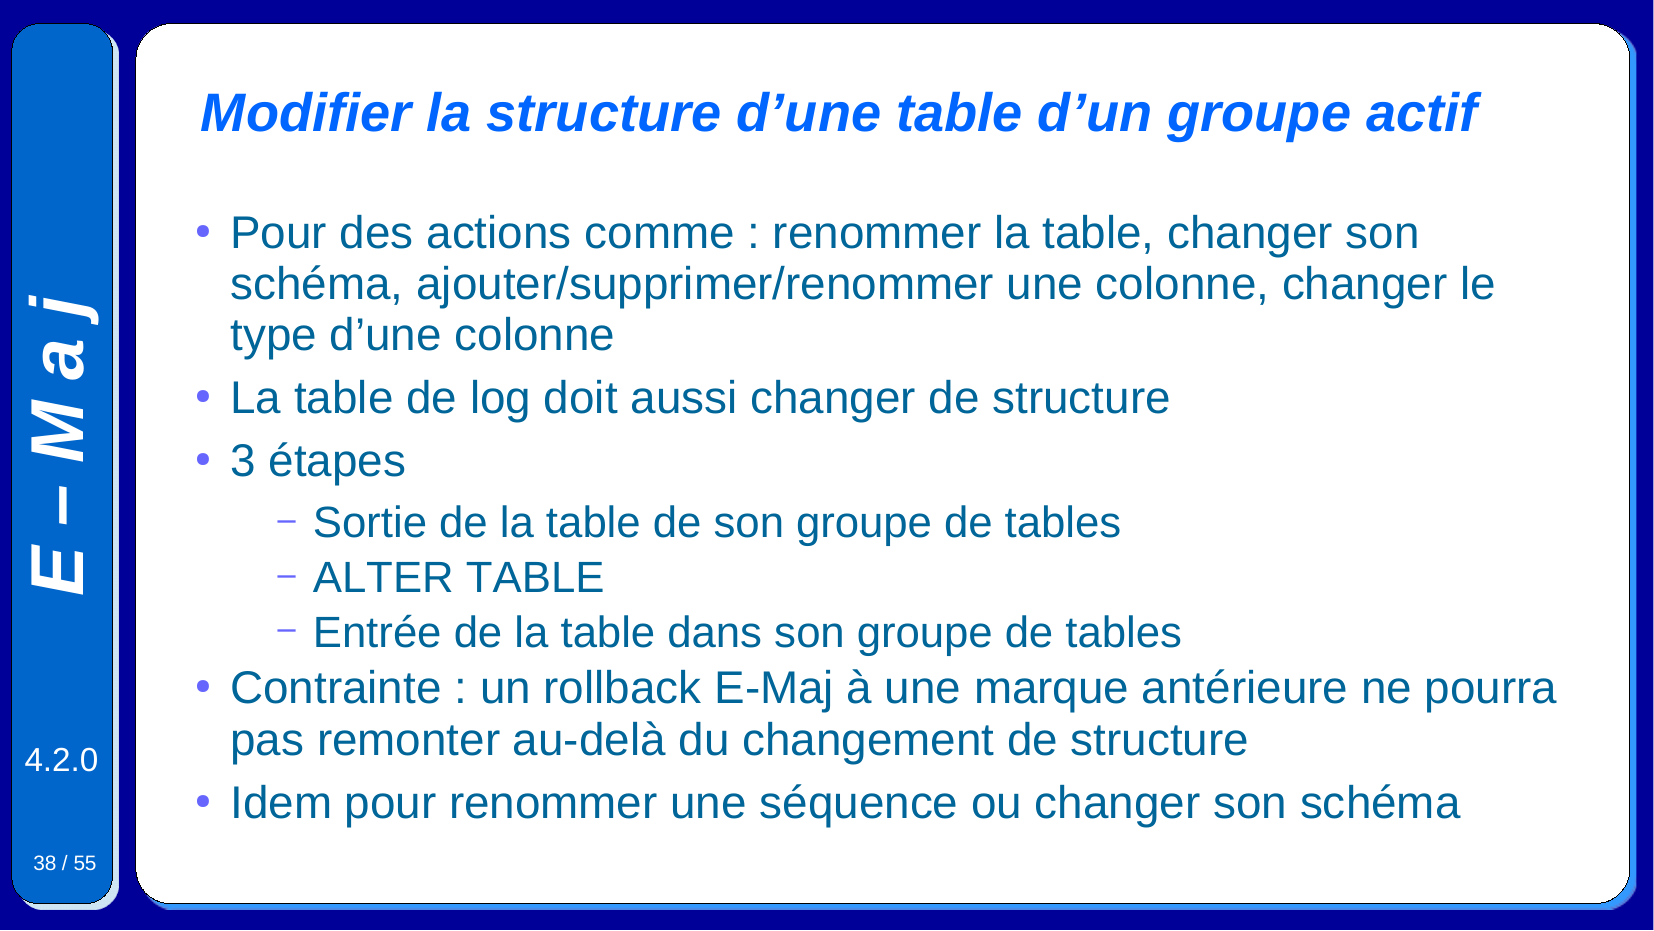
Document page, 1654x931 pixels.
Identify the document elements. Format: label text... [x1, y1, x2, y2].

list Pour des actions comme : renommer la table, changer son schéma, ajouter/supprimer/renommer une colonne, changer le type d’une colonne La table de log doit aussi changer de structure 3 étapes Sortie de la table de son groupe de tables ALTER TABLE Entrée de la table dans son groupe de tables Contrainte : un rollback E-Maj à une marque antérieure ne pourra pas remonter au-delà du changement de structure Idem pour renommer une séquence ou changer son schéma [177, 206, 1587, 829]
title Modifier la structure d’une table d’un groupe actif [200, 34, 1575, 191]
